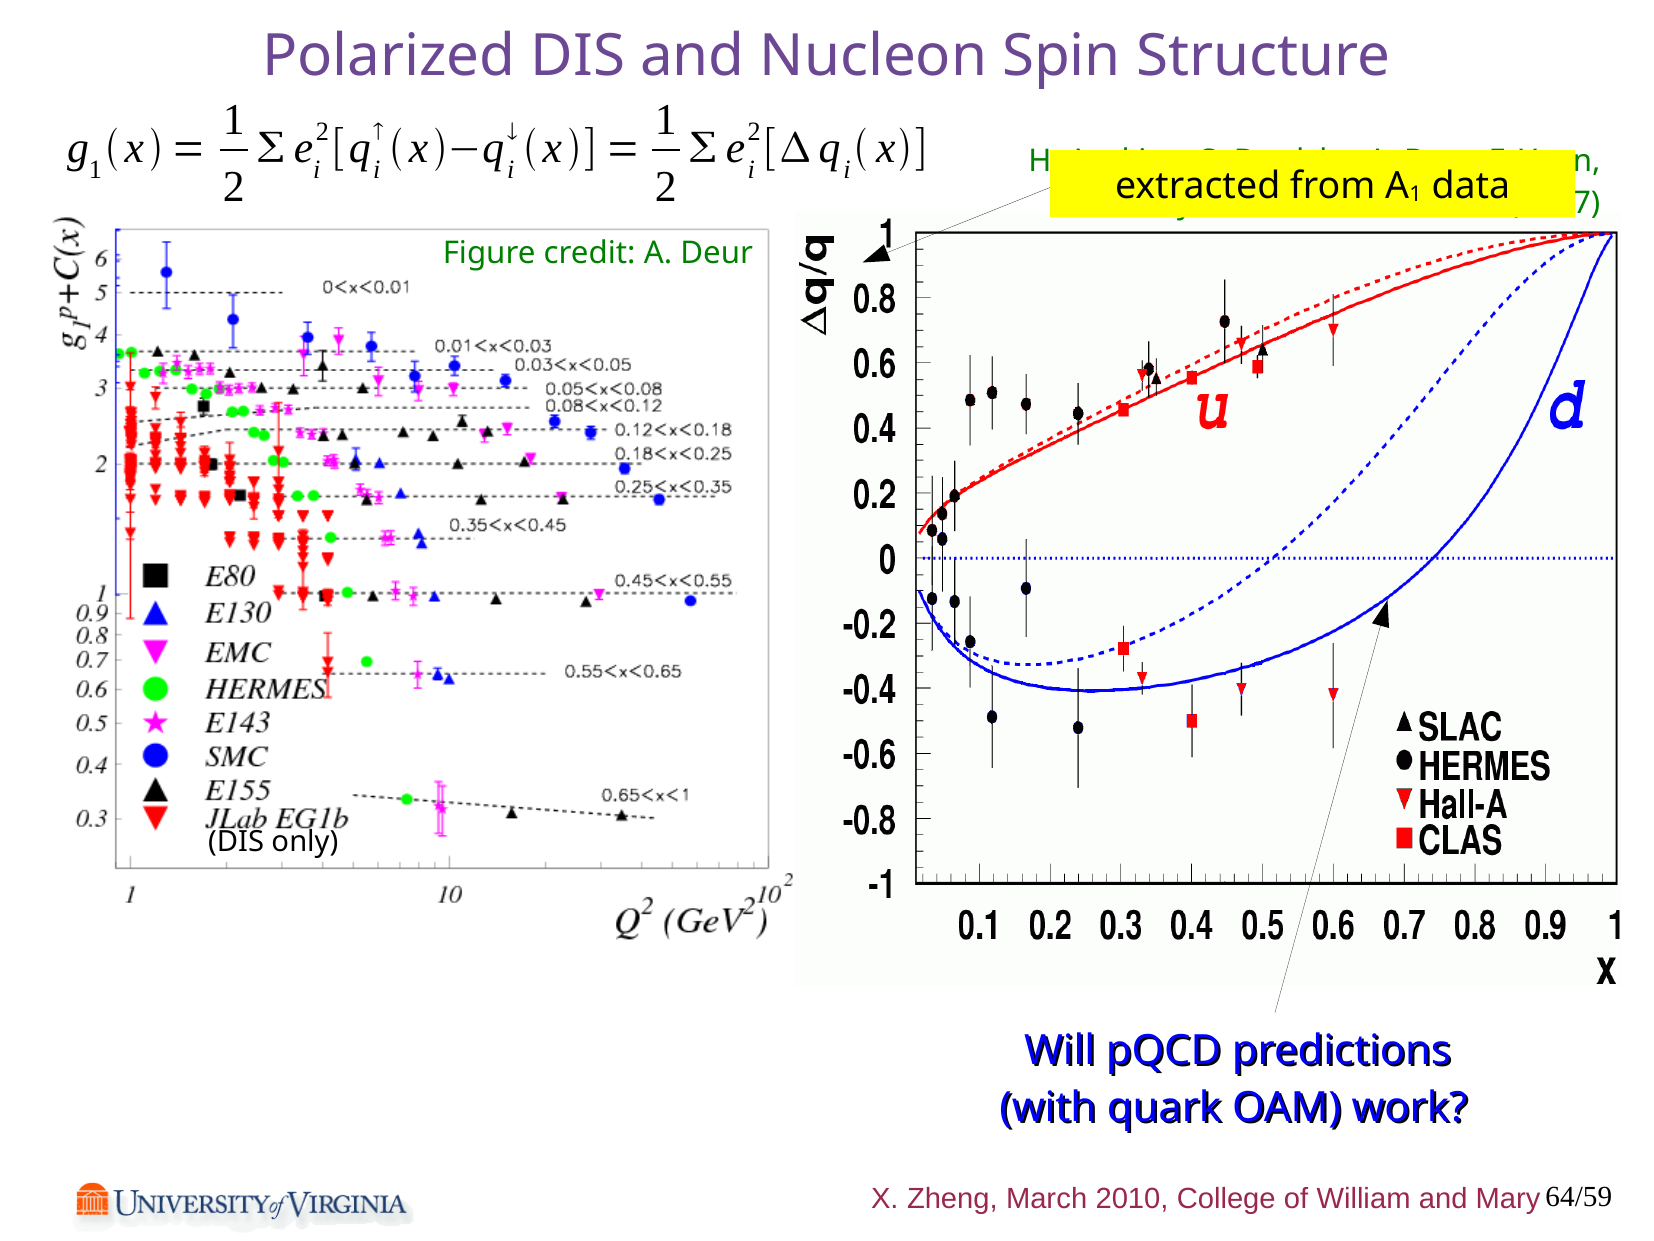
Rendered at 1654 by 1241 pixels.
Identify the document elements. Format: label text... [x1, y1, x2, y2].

text_box extracted from A1 data [1050, 150, 1576, 218]
text_box H. Avakian, S. Brodsky, A. Deur, F. Yuan, Phys. Rev. Lett.99:082001(2007) [1013, 130, 1653, 243]
text_box Figure credit: A. Deur [428, 222, 804, 298]
text_box (DIS only) [193, 813, 381, 889]
picture [53, 1165, 427, 1241]
picture [25, 150, 1621, 986]
chart [53, 85, 938, 215]
text_box Will pQCD predictions (with quark OAM) work? [975, 1012, 1501, 1151]
title Polarized DIS and Nucleon Spin Structure [72, 4, 1580, 102]
